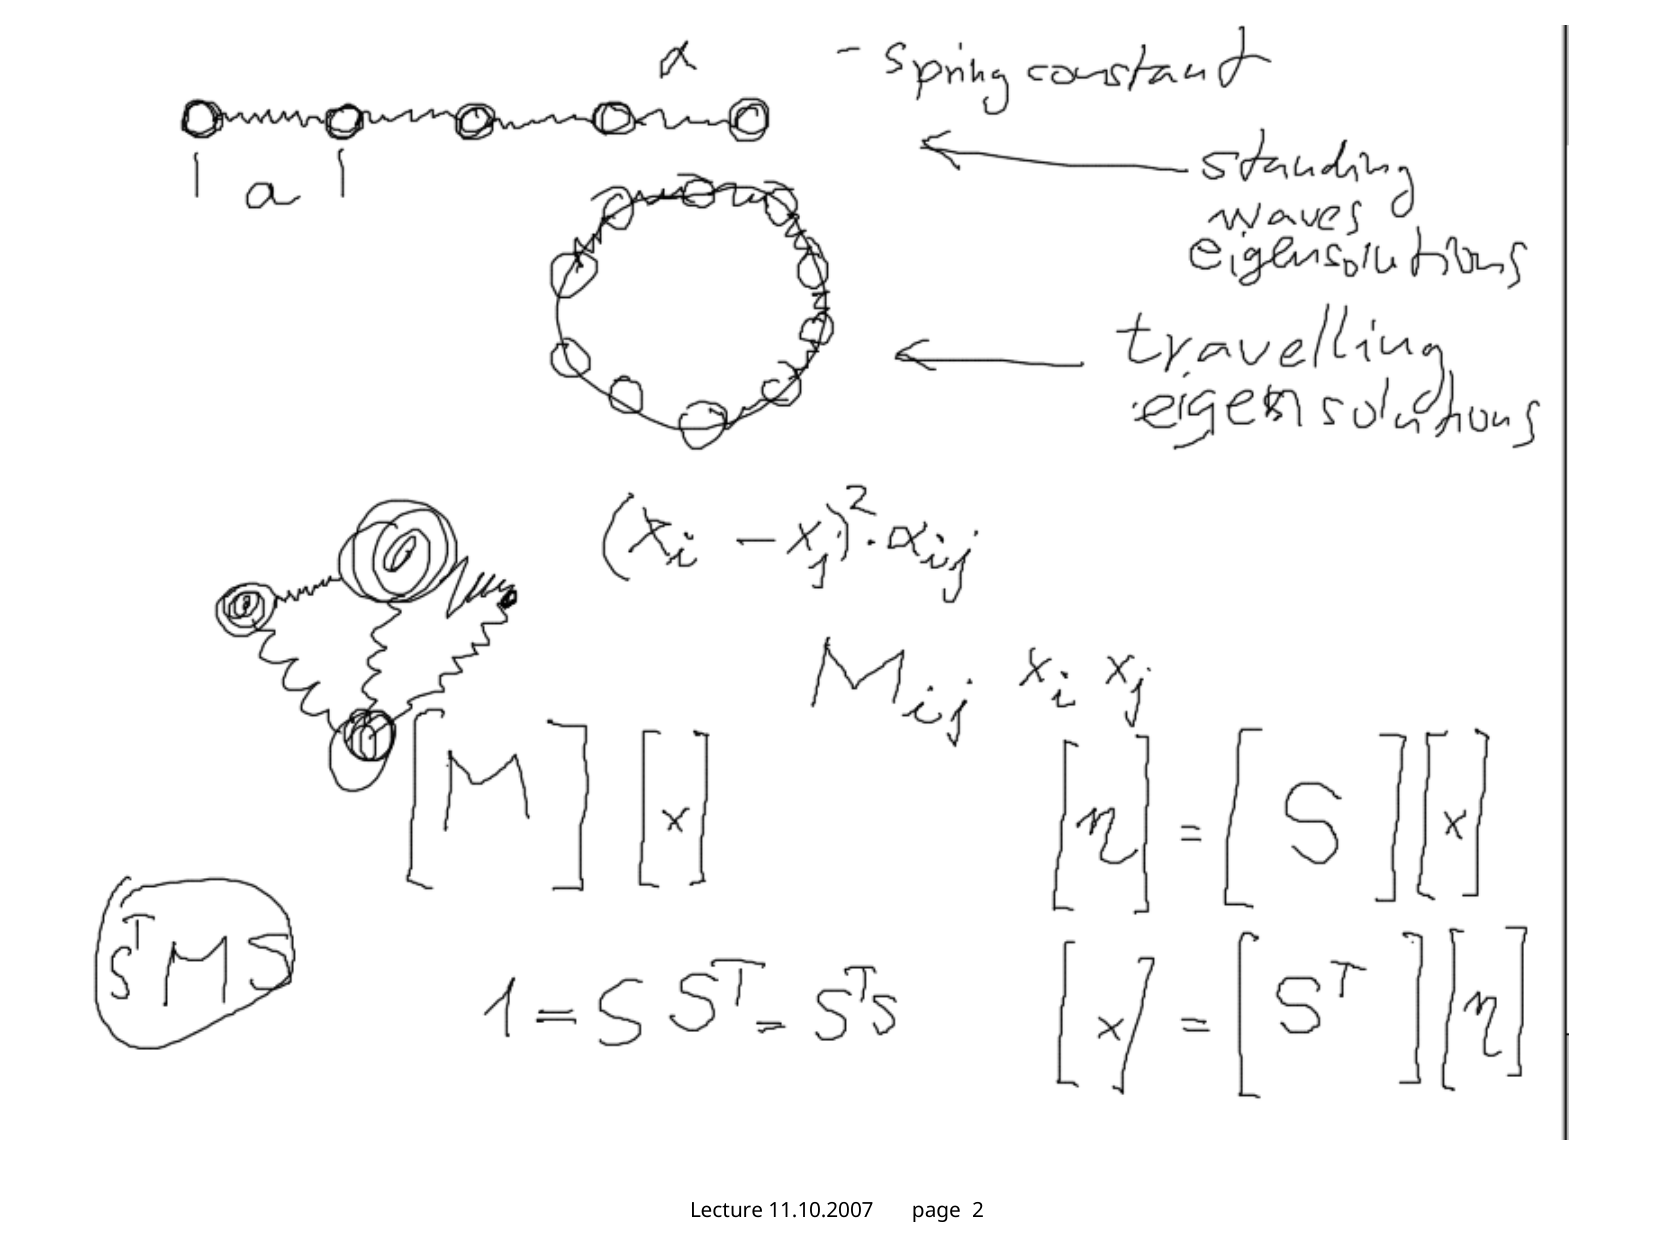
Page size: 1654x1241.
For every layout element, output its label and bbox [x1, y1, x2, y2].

picture [85, 25, 1569, 1141]
